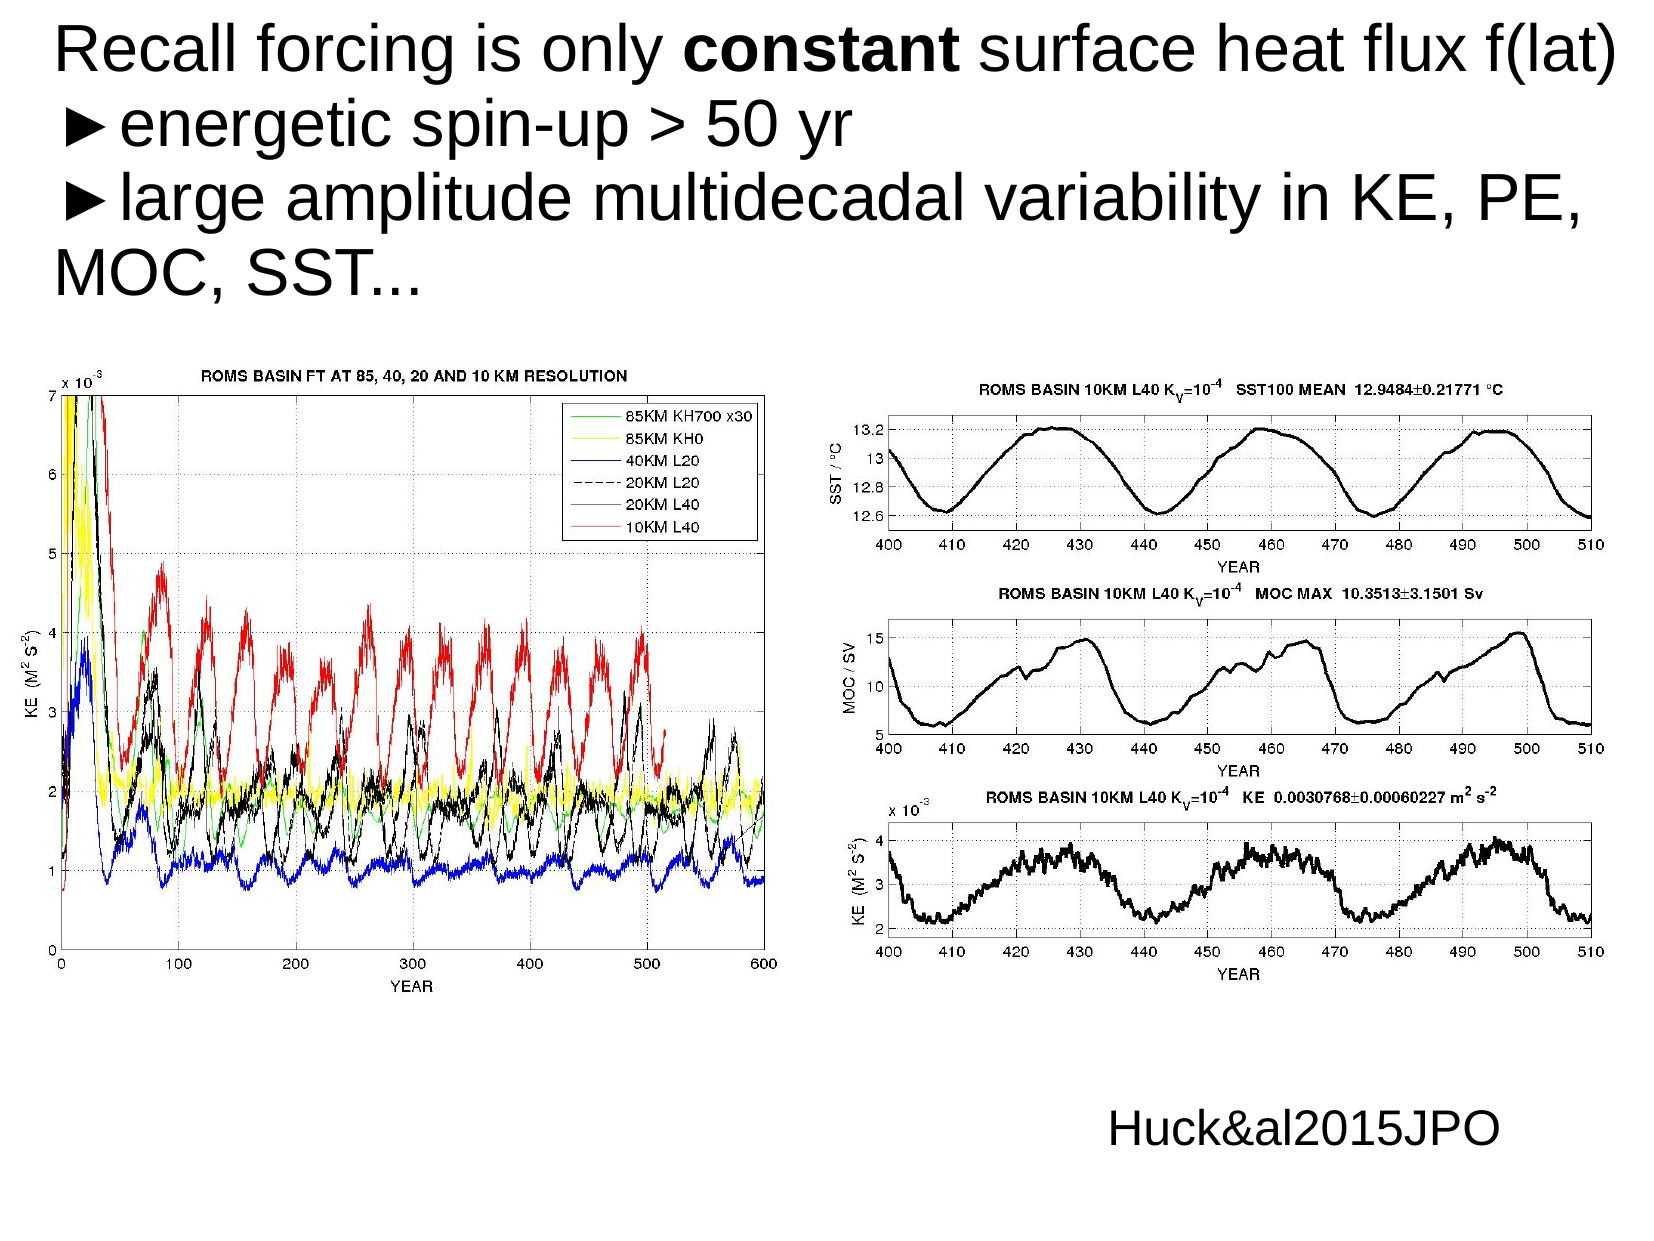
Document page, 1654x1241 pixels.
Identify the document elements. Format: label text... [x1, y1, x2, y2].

title Recall forcing is only constant surface heat flux f(lat) ►energetic spin-up > 50 yr ►large amplitude multidecadal variability in KE, PE, MOC, SST... [53, 11, 1625, 310]
picture [0, 366, 1654, 1008]
text_box Huck&al2015JPO [1092, 1092, 1606, 1164]
